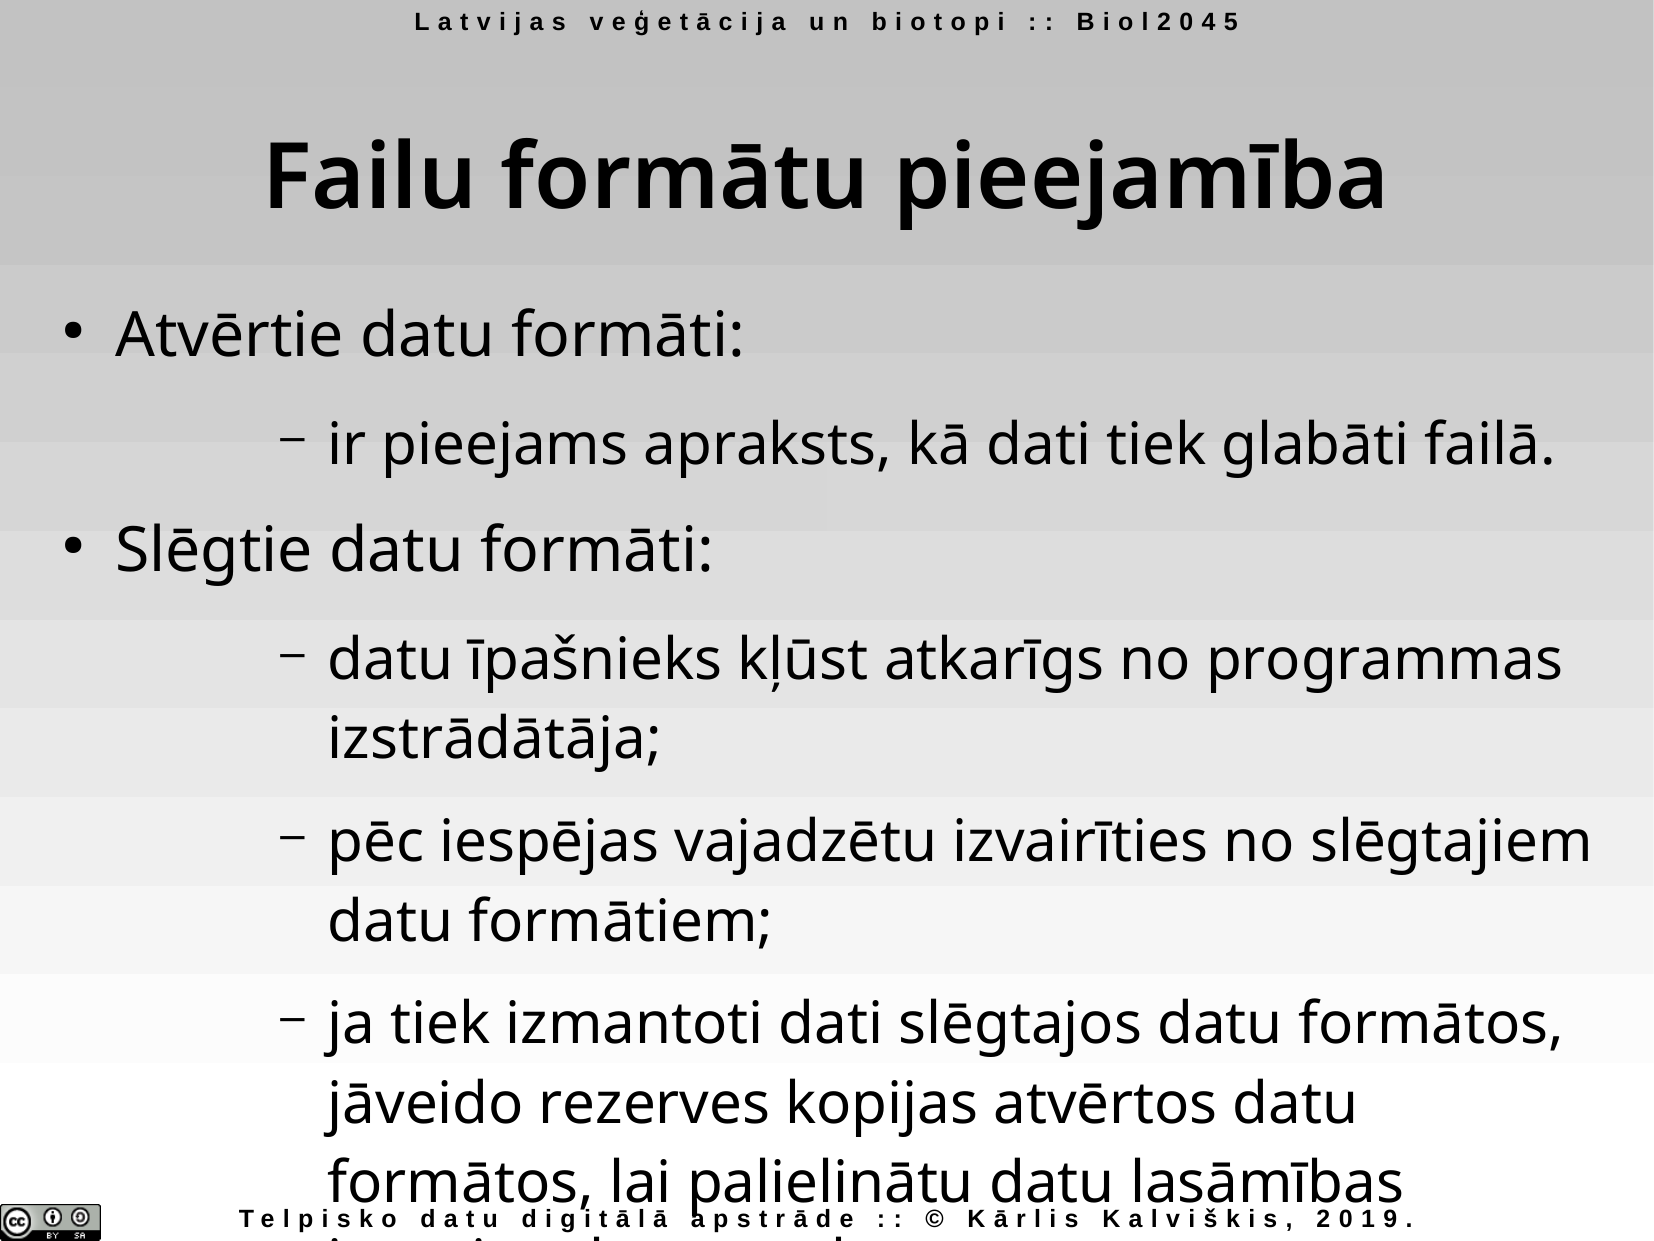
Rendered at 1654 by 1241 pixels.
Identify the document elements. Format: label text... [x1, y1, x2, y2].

list Atvērtie datu formāti: ir pieejams apraksts, kā dati tiek glabāti failā. Slēgtie datu formāti: datu īpašnieks kļūst atkarīgs no programmas izstrādātāja; pēc iespējas vajadzētu izvairīties no slēgtajiem datu formātiem; ja tiek izmantoti dati slēgtajos datu formātos, jāveido rezerves kopijas atvērtos datu formātos, lai palielinātu datu lasāmības iespējamību arī nākotnē. [44, 289, 1610, 1193]
picture [0, 0, 1654, 1241]
title Failu formātu pieejamība [29, 49, 1625, 296]
